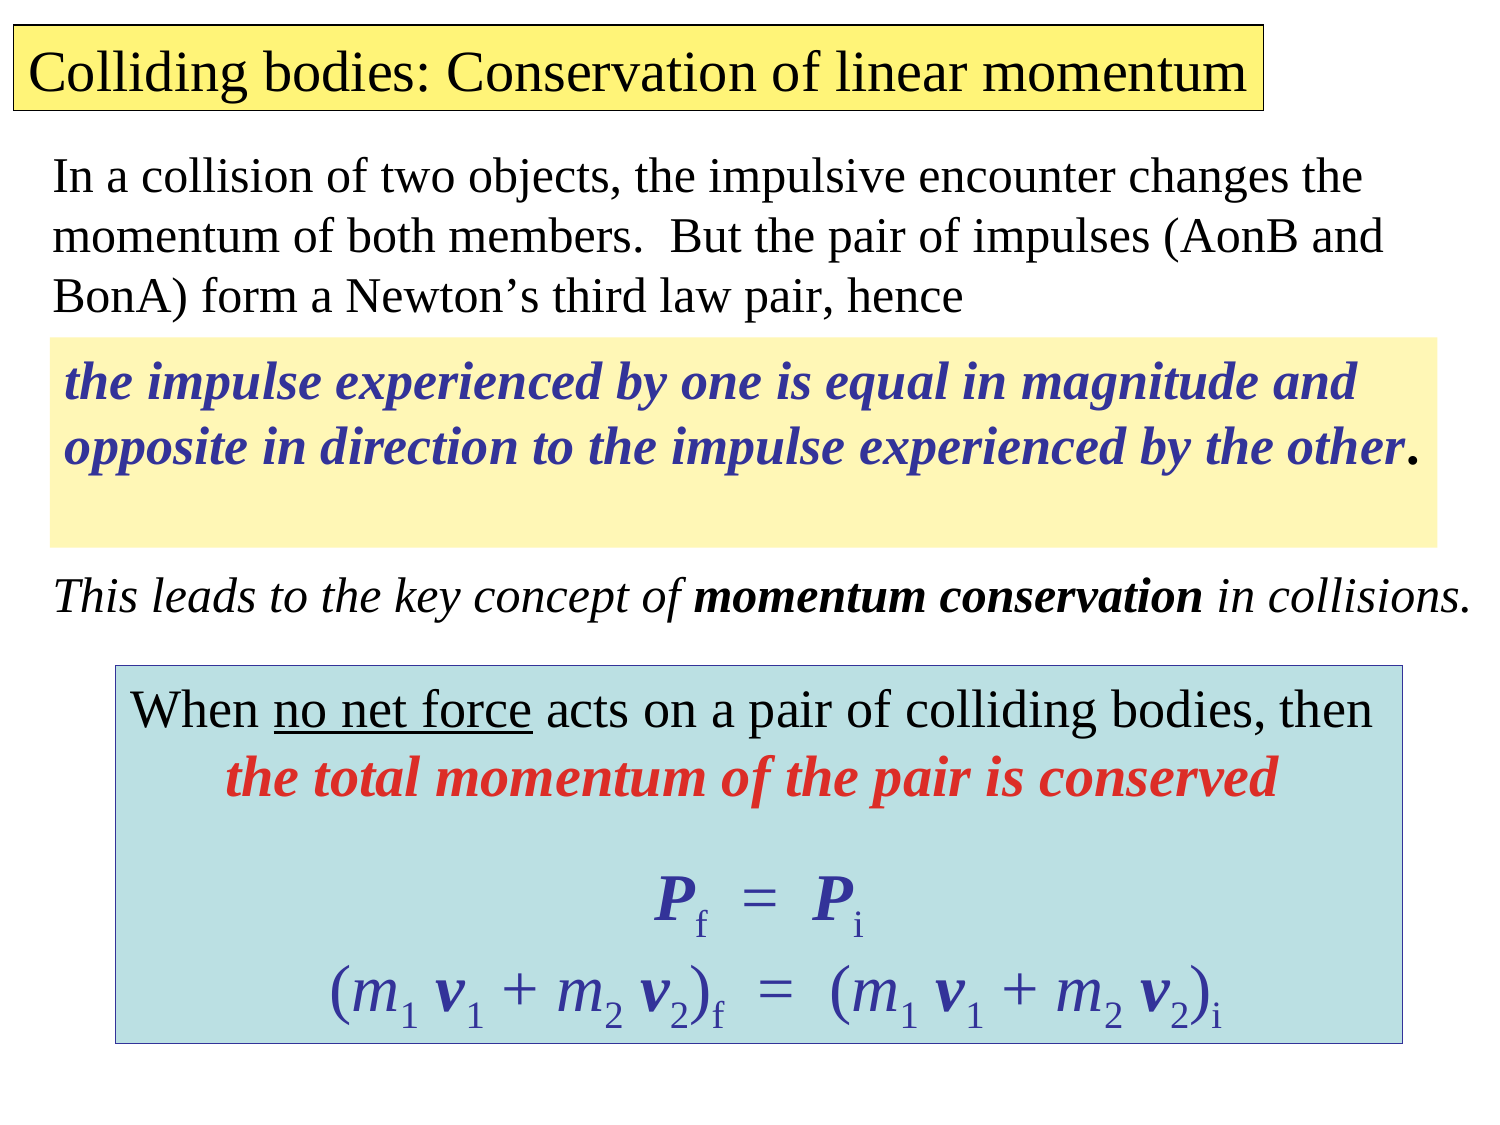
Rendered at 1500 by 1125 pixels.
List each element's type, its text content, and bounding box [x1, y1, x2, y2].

text_box When no net force acts on a pair of colliding bodies, then the total momentum of the pair is conserved Pf = Pi (m1 v1 + m2 v2)f = (m1 v1 + m2 v2)i [115, 665, 1403, 1044]
text_box In a collision of two objects, the impulsive encounter changes the momentum of both members. But the pair of impulses (AonB and BonA) form a Newton’s third law pair, hence This leads to the key concept of momentum conservation in collisions. [37, 74, 1500, 631]
text_box the impulse experienced by one is equal in magnitude and opposite in direction to the impulse experienced by the other. [49, 337, 1438, 548]
text_box Colliding bodies: Conservation of linear momentum [13, 24, 1264, 111]
